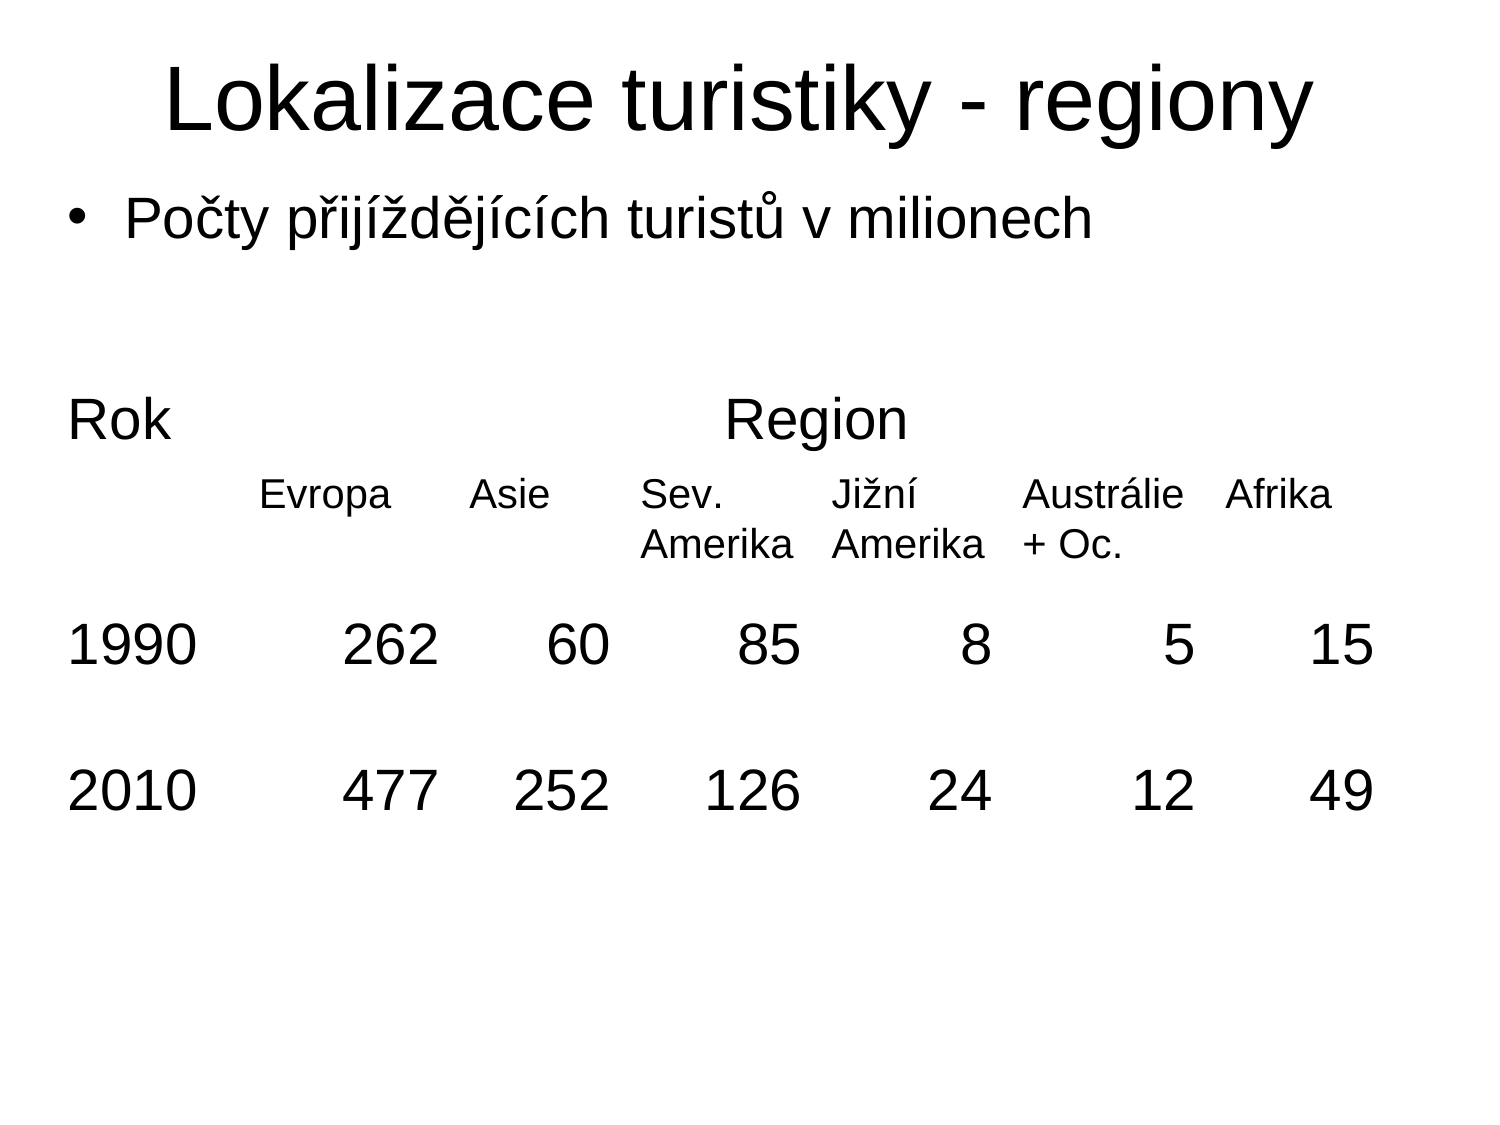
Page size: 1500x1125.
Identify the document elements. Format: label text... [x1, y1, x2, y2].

table_cell 8 [817, 598, 1008, 745]
list Počty přijíždějících turistů v milionech [53, 172, 1449, 284]
table_cell Austrálie + Oc. [1008, 459, 1211, 598]
table_cell Asie [455, 459, 626, 598]
table_cell 12 [1008, 745, 1211, 886]
table_header Region [244, 373, 1390, 459]
table_cell 126 [626, 745, 817, 886]
table_cell 2010 [53, 745, 244, 886]
table_cell Sev. Amerika [626, 459, 817, 598]
table_cell 252 [455, 745, 626, 886]
table_cell 60 [455, 598, 626, 745]
table_cell Jižní Amerika [817, 459, 1008, 598]
table_cell 85 [626, 598, 817, 745]
table_cell 1990 [53, 598, 244, 745]
table_cell Evropa [244, 459, 455, 598]
title Lokalizace turistiky - regiony [64, 0, 1415, 172]
table_cell 262 [244, 598, 455, 745]
table_cell 15 [1211, 598, 1390, 745]
table_cell 24 [817, 745, 1008, 886]
table_cell 477 [244, 745, 455, 886]
table_cell Afrika [1211, 459, 1390, 598]
table_header Rok [53, 373, 244, 598]
table_cell 5 [1008, 598, 1211, 745]
table_cell 49 [1211, 745, 1390, 886]
